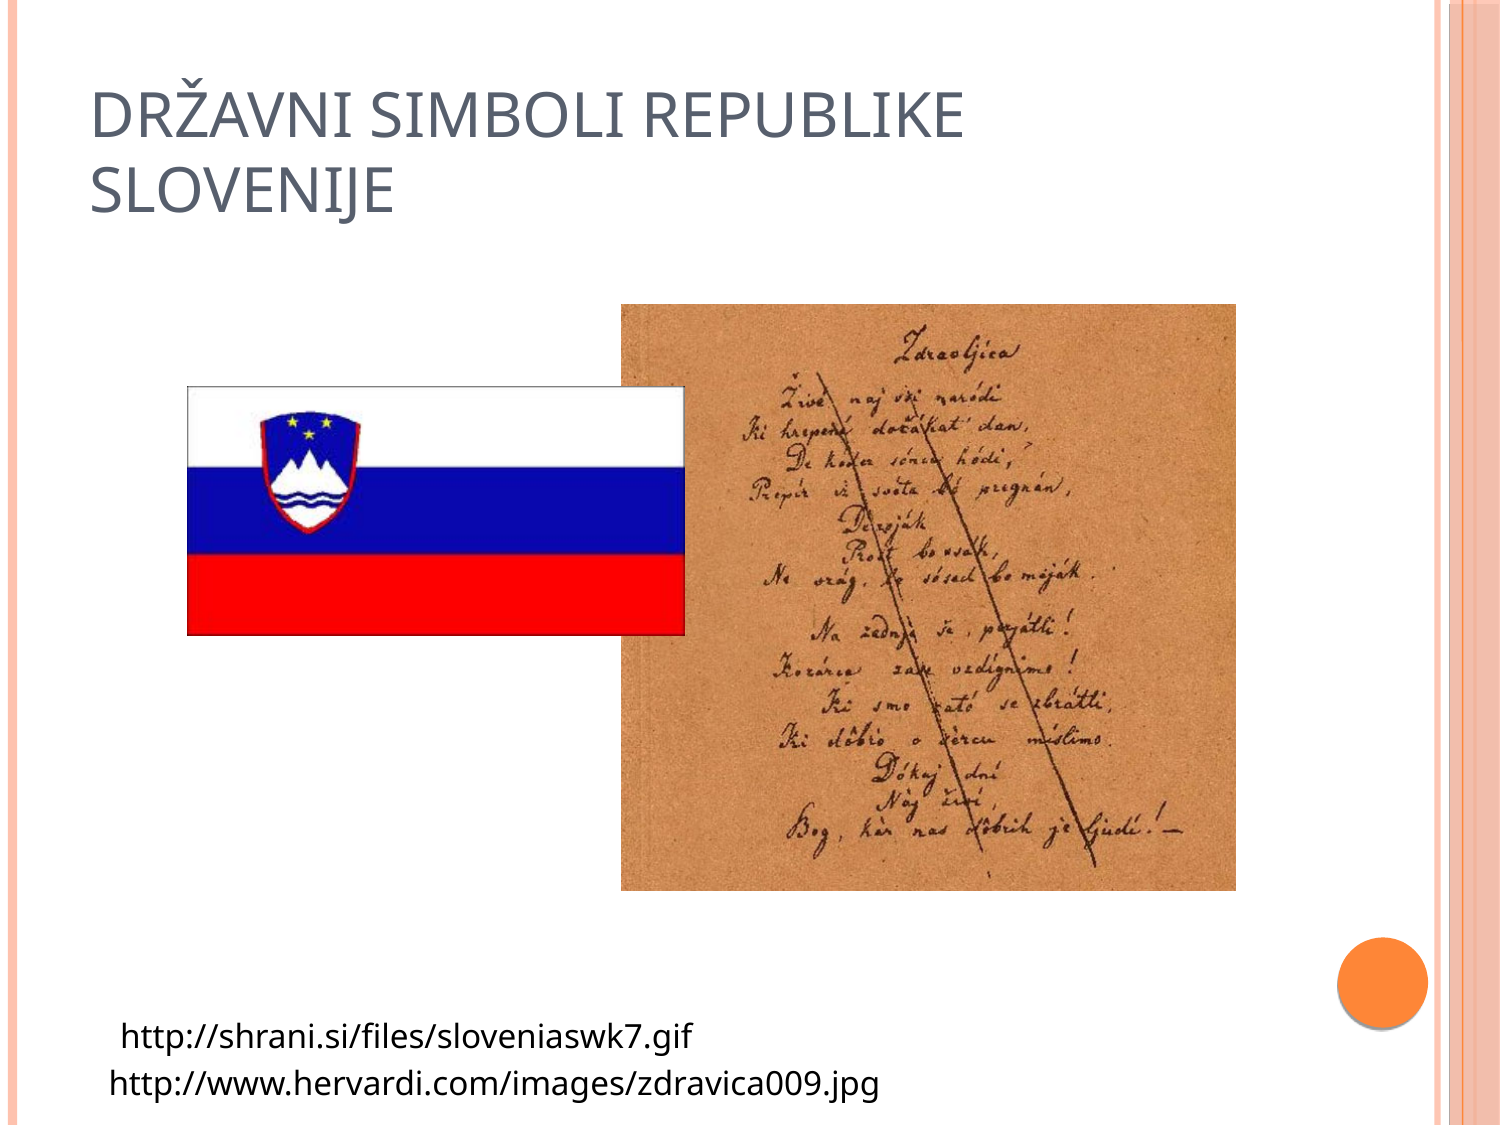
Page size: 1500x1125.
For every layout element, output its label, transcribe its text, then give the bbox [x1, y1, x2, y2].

text_box http://shrani.si/files/sloveniaswk7.gif [105, 1007, 1254, 1054]
picture [187, 304, 1236, 891]
text_box http://www.hervardi.com/images/zdravica009.jpg [93, 1054, 1395, 1110]
title Državni simboli republike slovenije [75, 45, 1300, 233]
